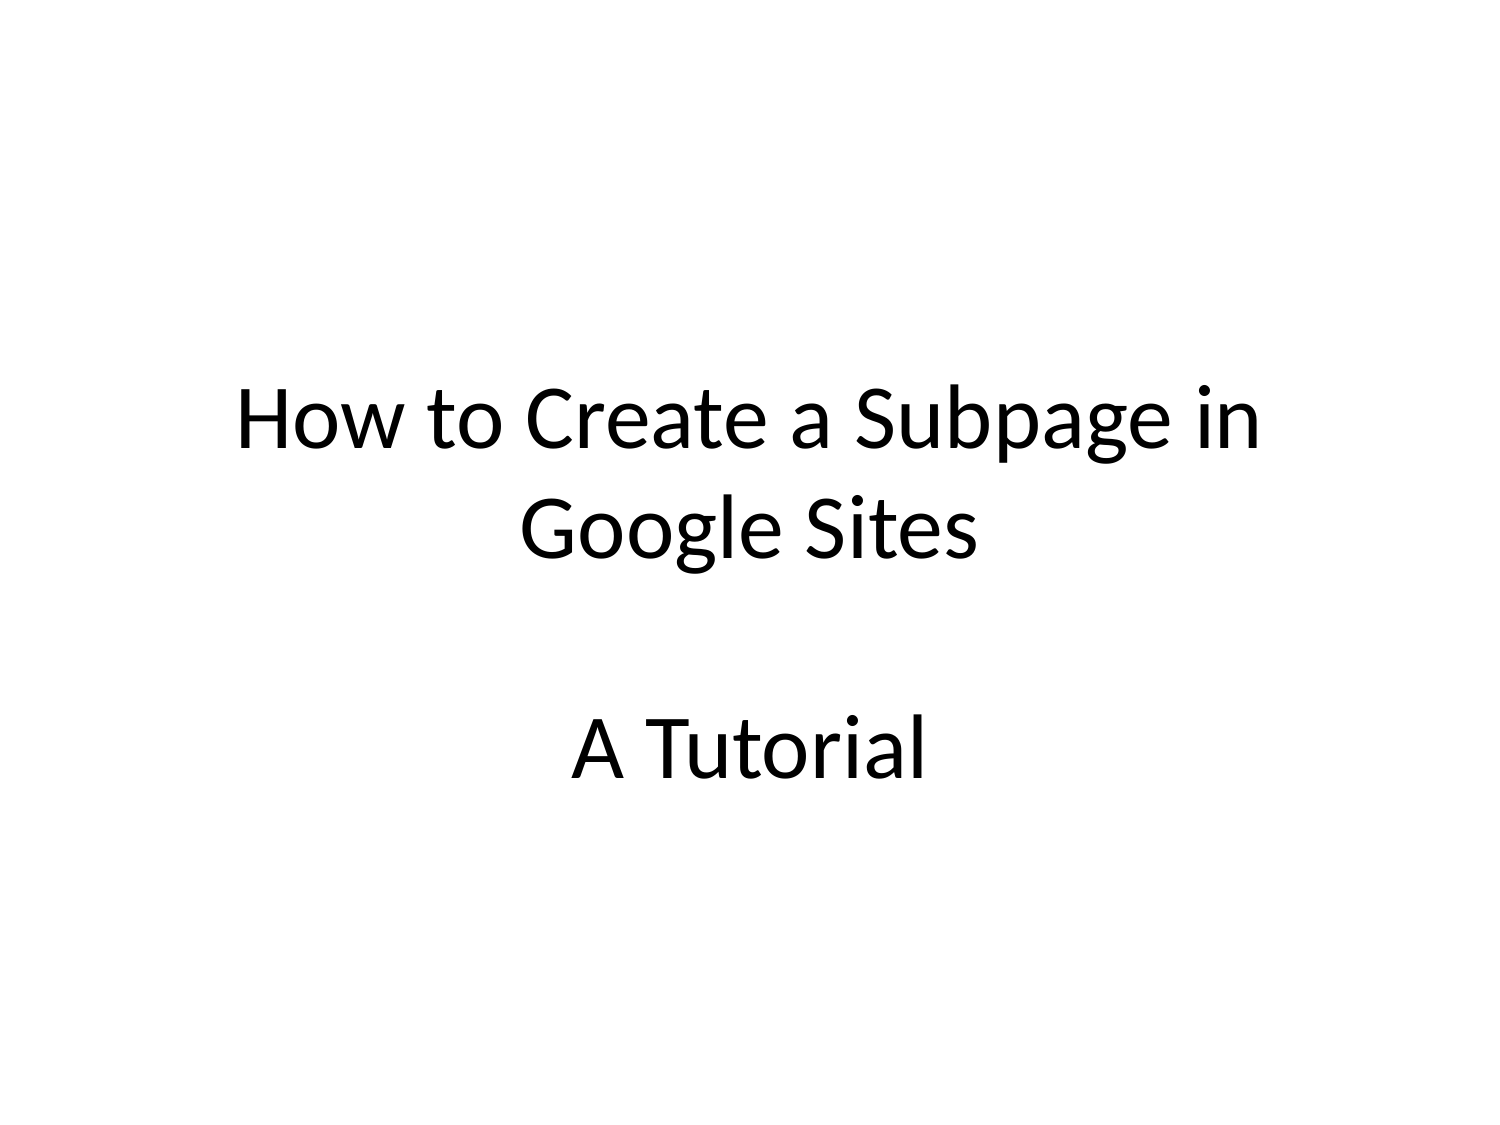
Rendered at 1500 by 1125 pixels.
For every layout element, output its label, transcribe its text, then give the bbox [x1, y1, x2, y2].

title How to Create a Subpage in Google Sites A Tutorial [112, 349, 1388, 591]
